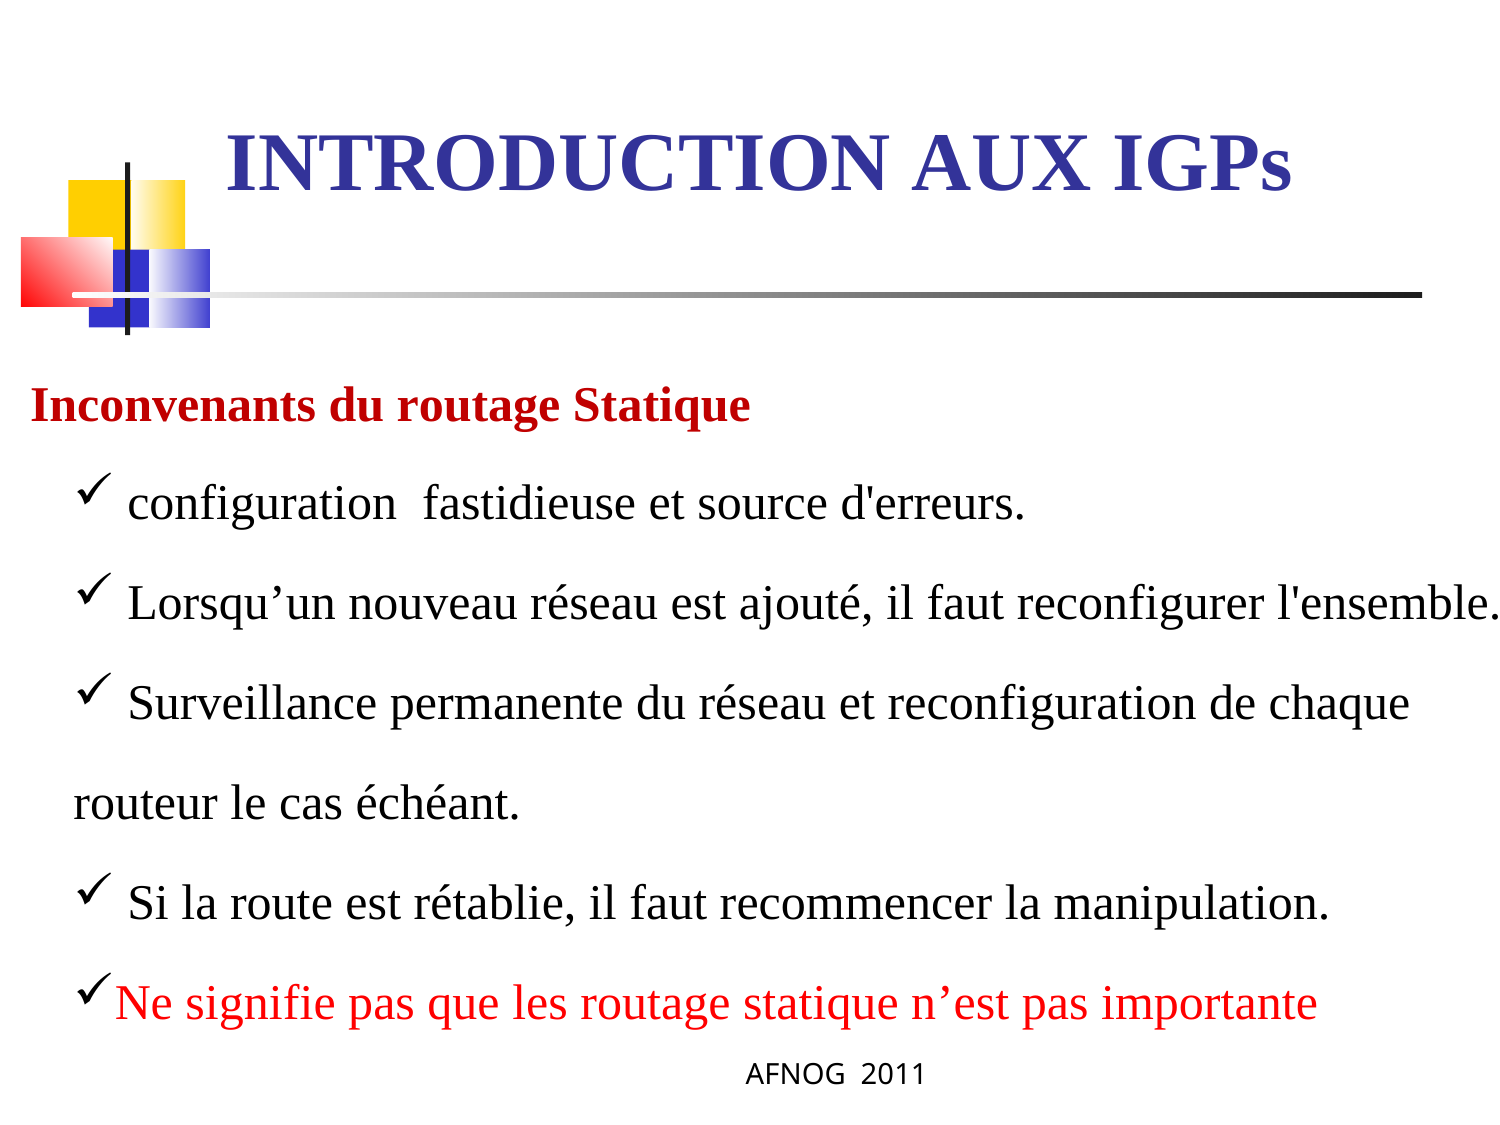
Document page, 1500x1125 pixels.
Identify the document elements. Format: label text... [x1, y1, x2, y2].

text_box Inconvenants du routage Statique [15, 323, 779, 440]
text_box AFNOG 2011 [599, 1038, 1074, 1099]
text_box configuration fastidieuse et source d'erreurs. Lorsqu’un nouveau réseau est ajouté, il faut reconfigurer l'ensemble. Surveillance permanente du réseau et reconfiguration de chaque routeur le cas échéant. Si la route est rétablie, il faut recommencer la manipulation. Ne signifie pas que les routage statique n’est pas importante [58, 421, 1500, 1038]
text_box INTRODUCTION AUX IGPs [210, 105, 1418, 218]
